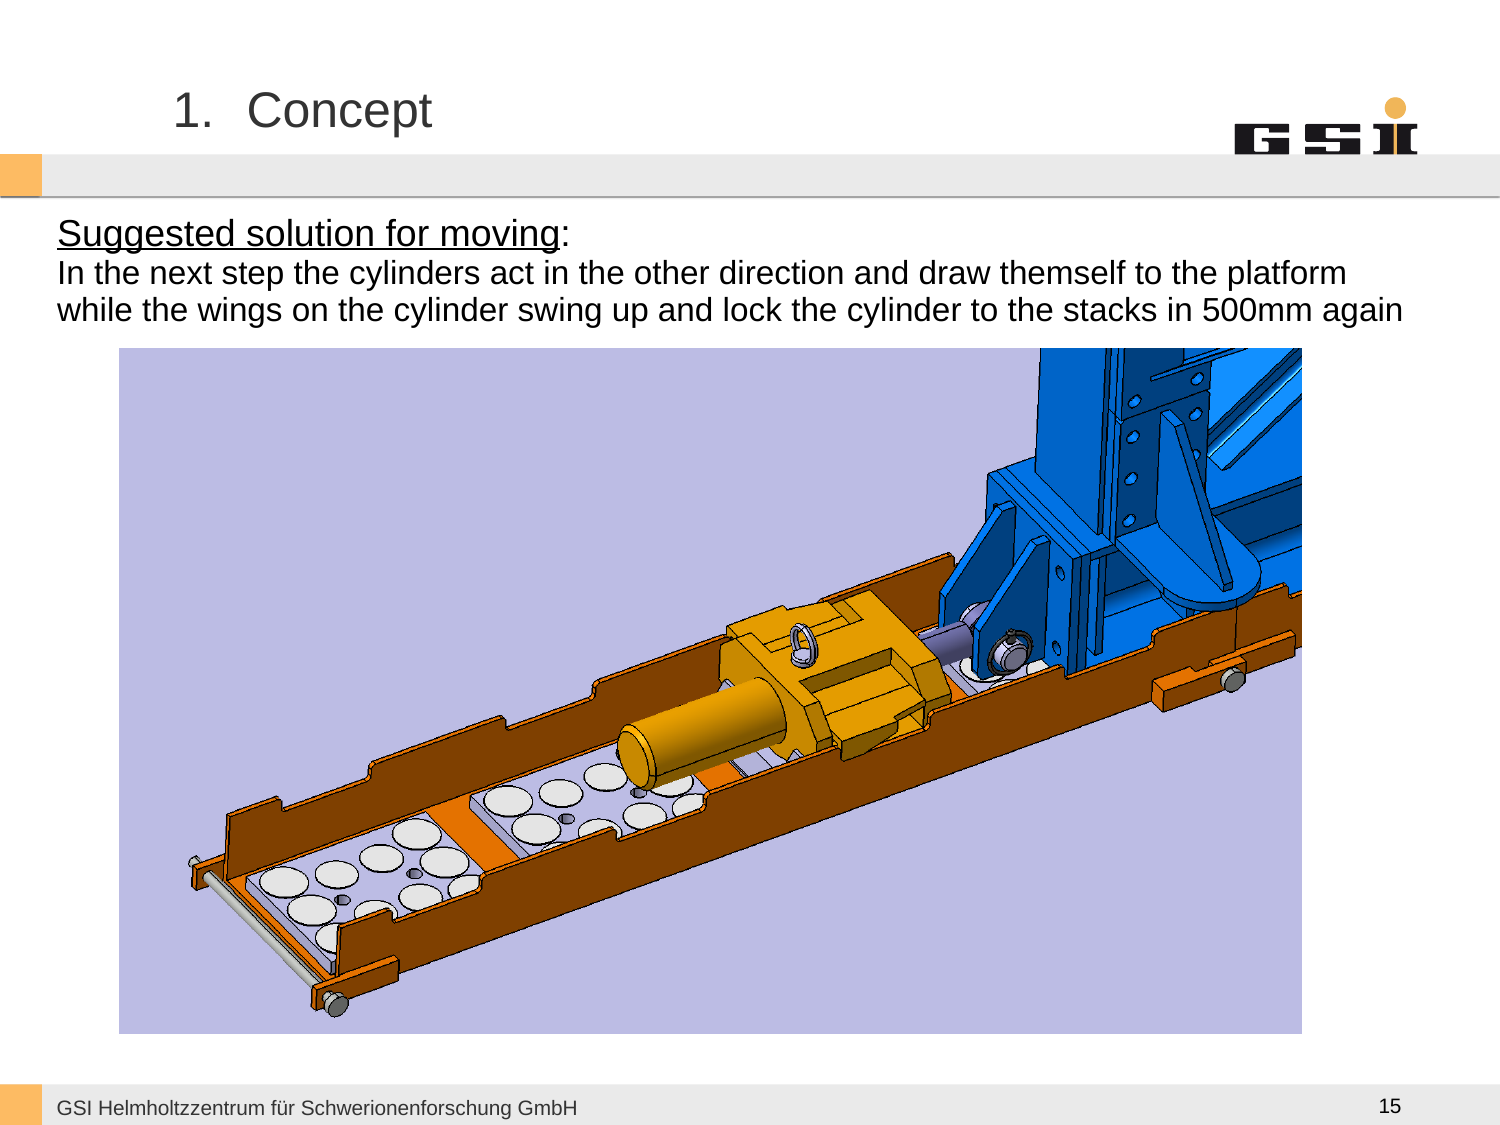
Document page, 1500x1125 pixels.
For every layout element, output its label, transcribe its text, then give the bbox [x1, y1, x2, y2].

title 1. Concept [137, 45, 1054, 175]
picture [119, 348, 1302, 1034]
picture [1233, 95, 1419, 154]
text_box Suggested solution for moving: In the next step the cylinders act in the other direction and draw themself to the platform while the wings on the cylinder swing up and lock the cylinder to the stacks in 500mm again [42, 204, 1500, 430]
